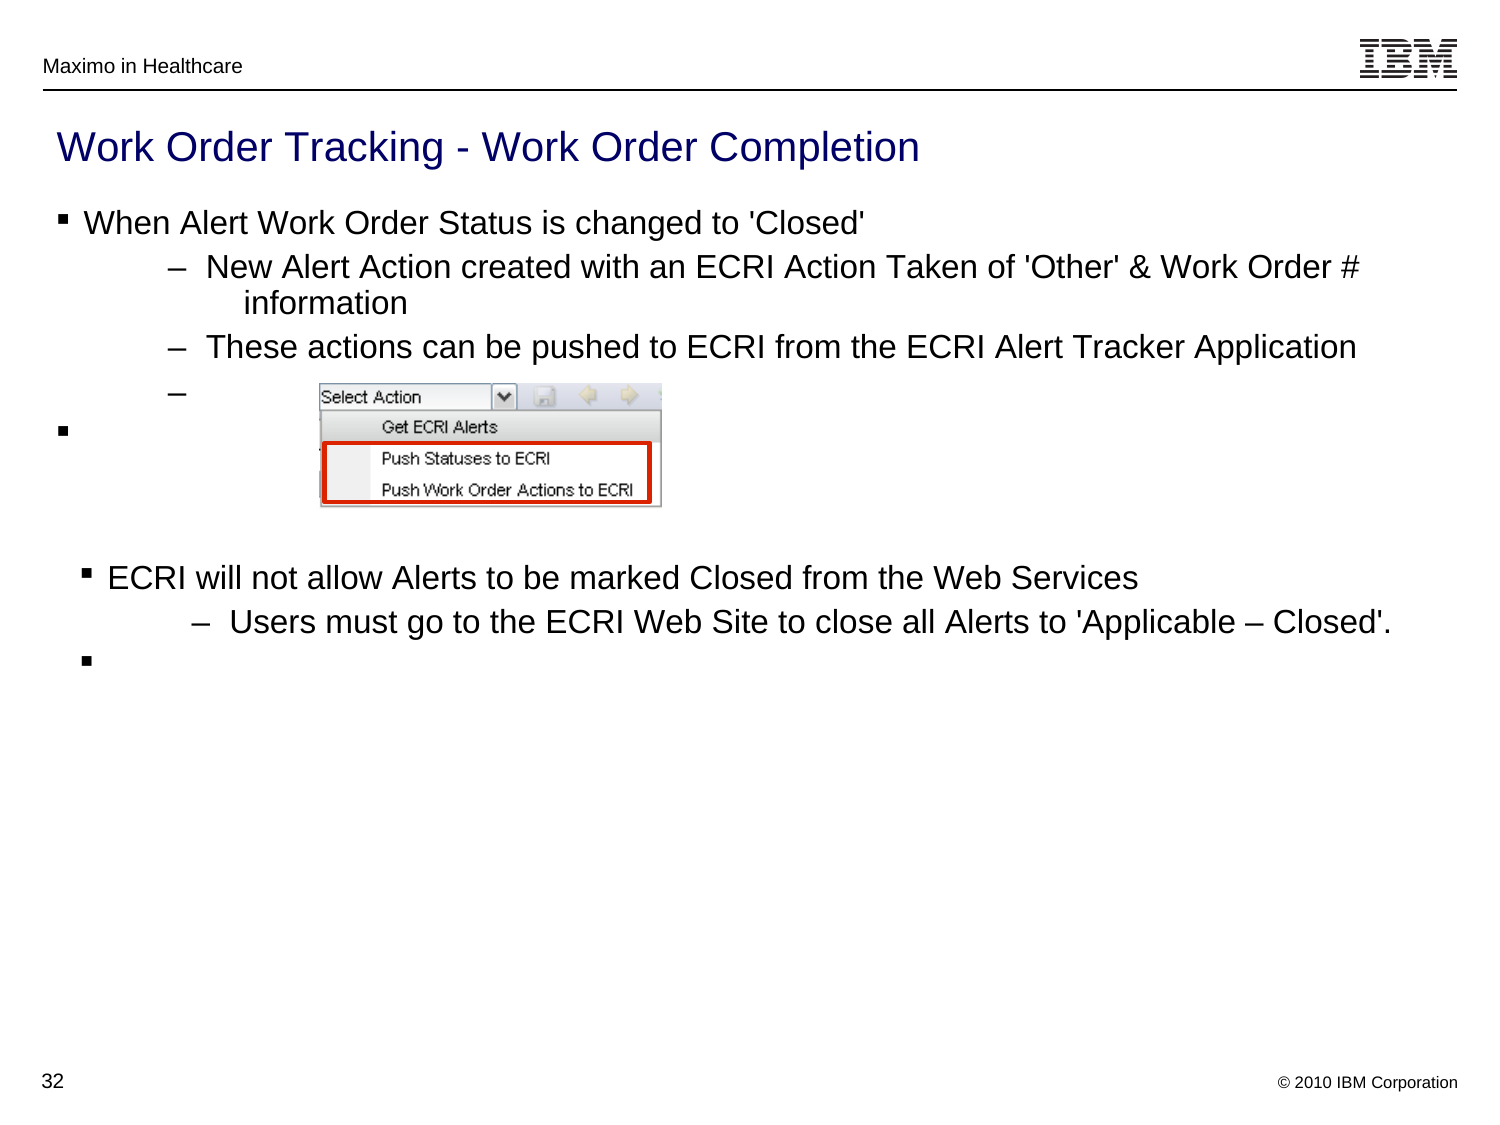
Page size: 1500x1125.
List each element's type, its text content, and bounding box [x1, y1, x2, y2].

picture [319, 420, 662, 509]
list ECRI will not allow Alerts to be marked Closed from the Web Services Users must go to the ECRI Web Site to close all Alerts to 'Applicable – Closed'. [79, 561, 1500, 1125]
list When Alert Work Order Status is changed to 'Closed' New Alert Action created with an ECRI Action Taken of 'Other' & Work Order # information These actions can be pushed to ECRI from the ECRI Alert Tracker Application [55, 206, 1477, 420]
picture [1360, 39, 1457, 78]
title Work Order Tracking - Work Order Completion [41, 100, 1480, 191]
